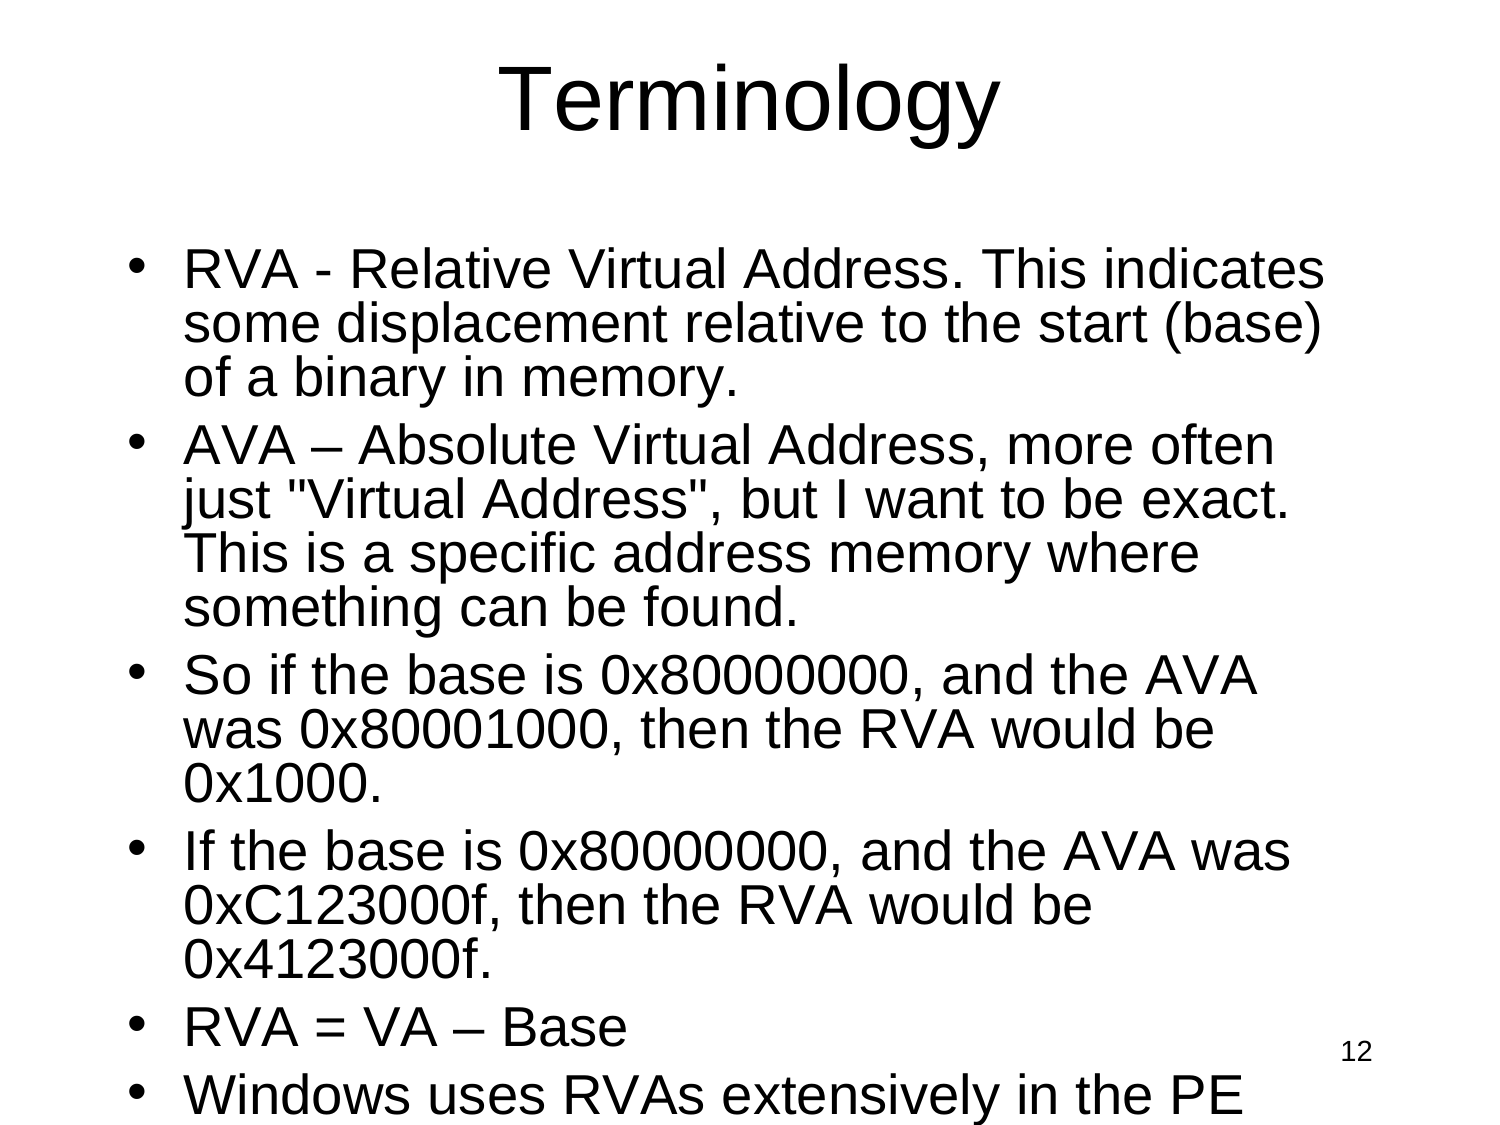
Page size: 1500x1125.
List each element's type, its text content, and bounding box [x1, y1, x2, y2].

list RVA - Relative Virtual Address. This indicates some displacement relative to the start (base) of a binary in memory. AVA – Absolute Virtual Address, more often just "Virtual Address", but I want to be exact. This is a specific address memory where something can be found. So if the base is 0x80000000, and the AVA was 0x80001000, then the RVA would be 0x1000. If the base is 0x80000000, and the AVA was 0xC123000f, then the RVA would be 0x4123000f. RVA = VA – Base Windows uses RVAs extensively in the PE format, unlike ELF which uses just AVAs [112, 237, 1388, 1125]
text_box <number> [1074, 1025, 1388, 1101]
title Terminology [0, 0, 1500, 188]
